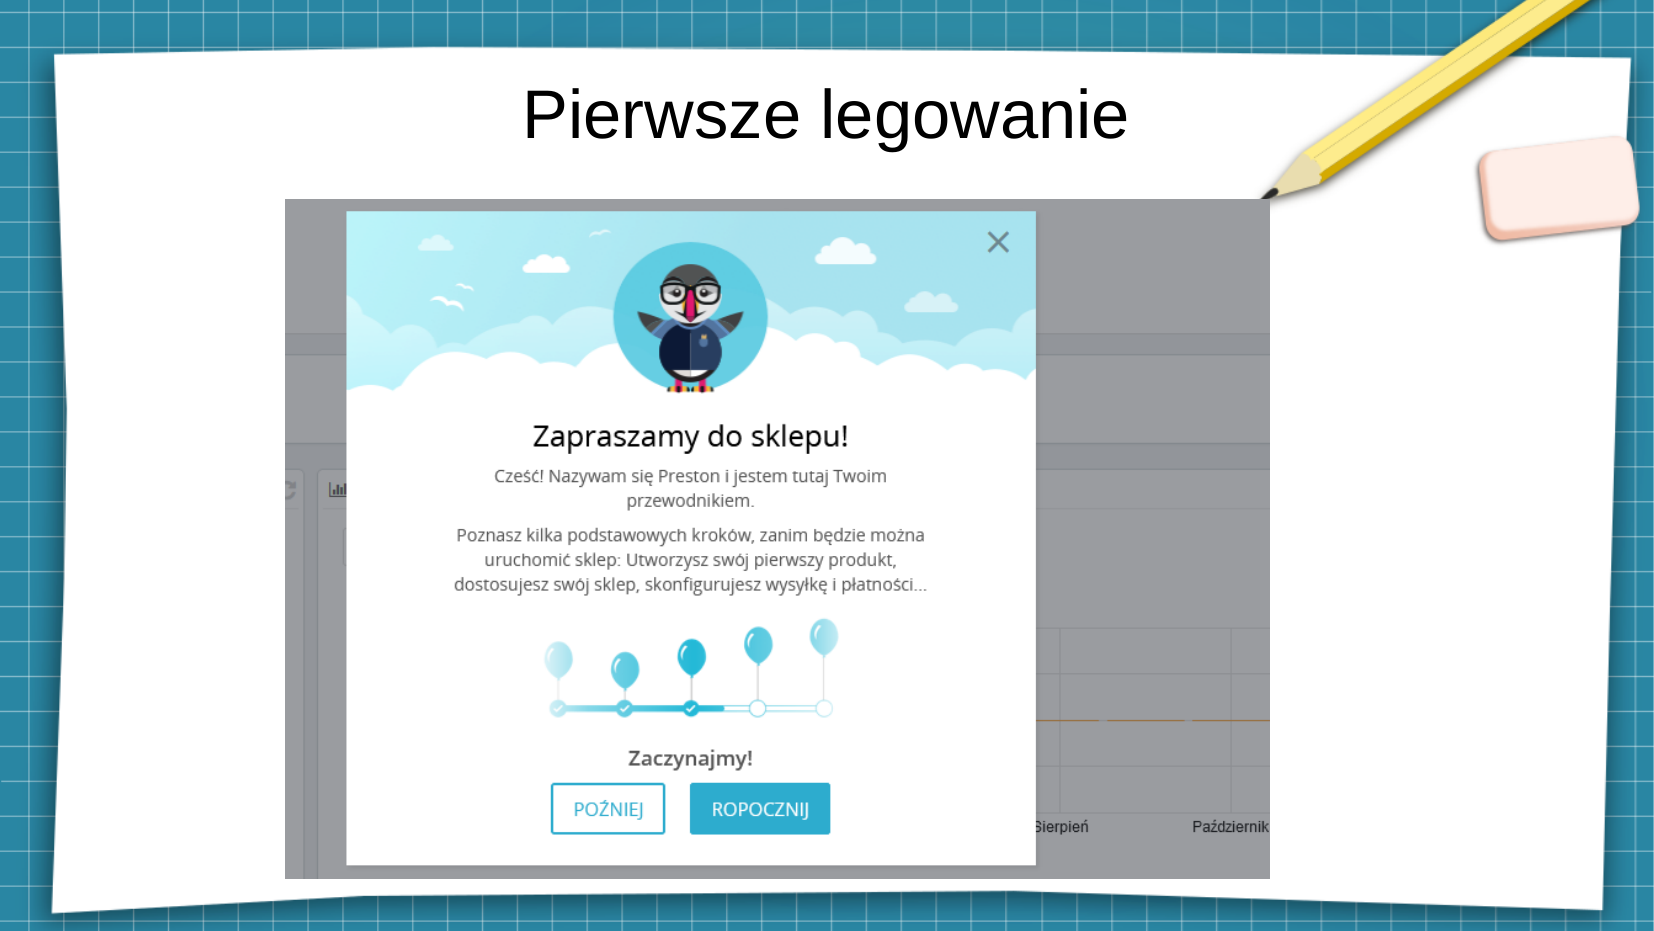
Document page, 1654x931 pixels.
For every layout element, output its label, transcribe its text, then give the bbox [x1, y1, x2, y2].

picture [0, 0, 1654, 931]
title Pierwsze legowanie [82, 37, 1571, 193]
